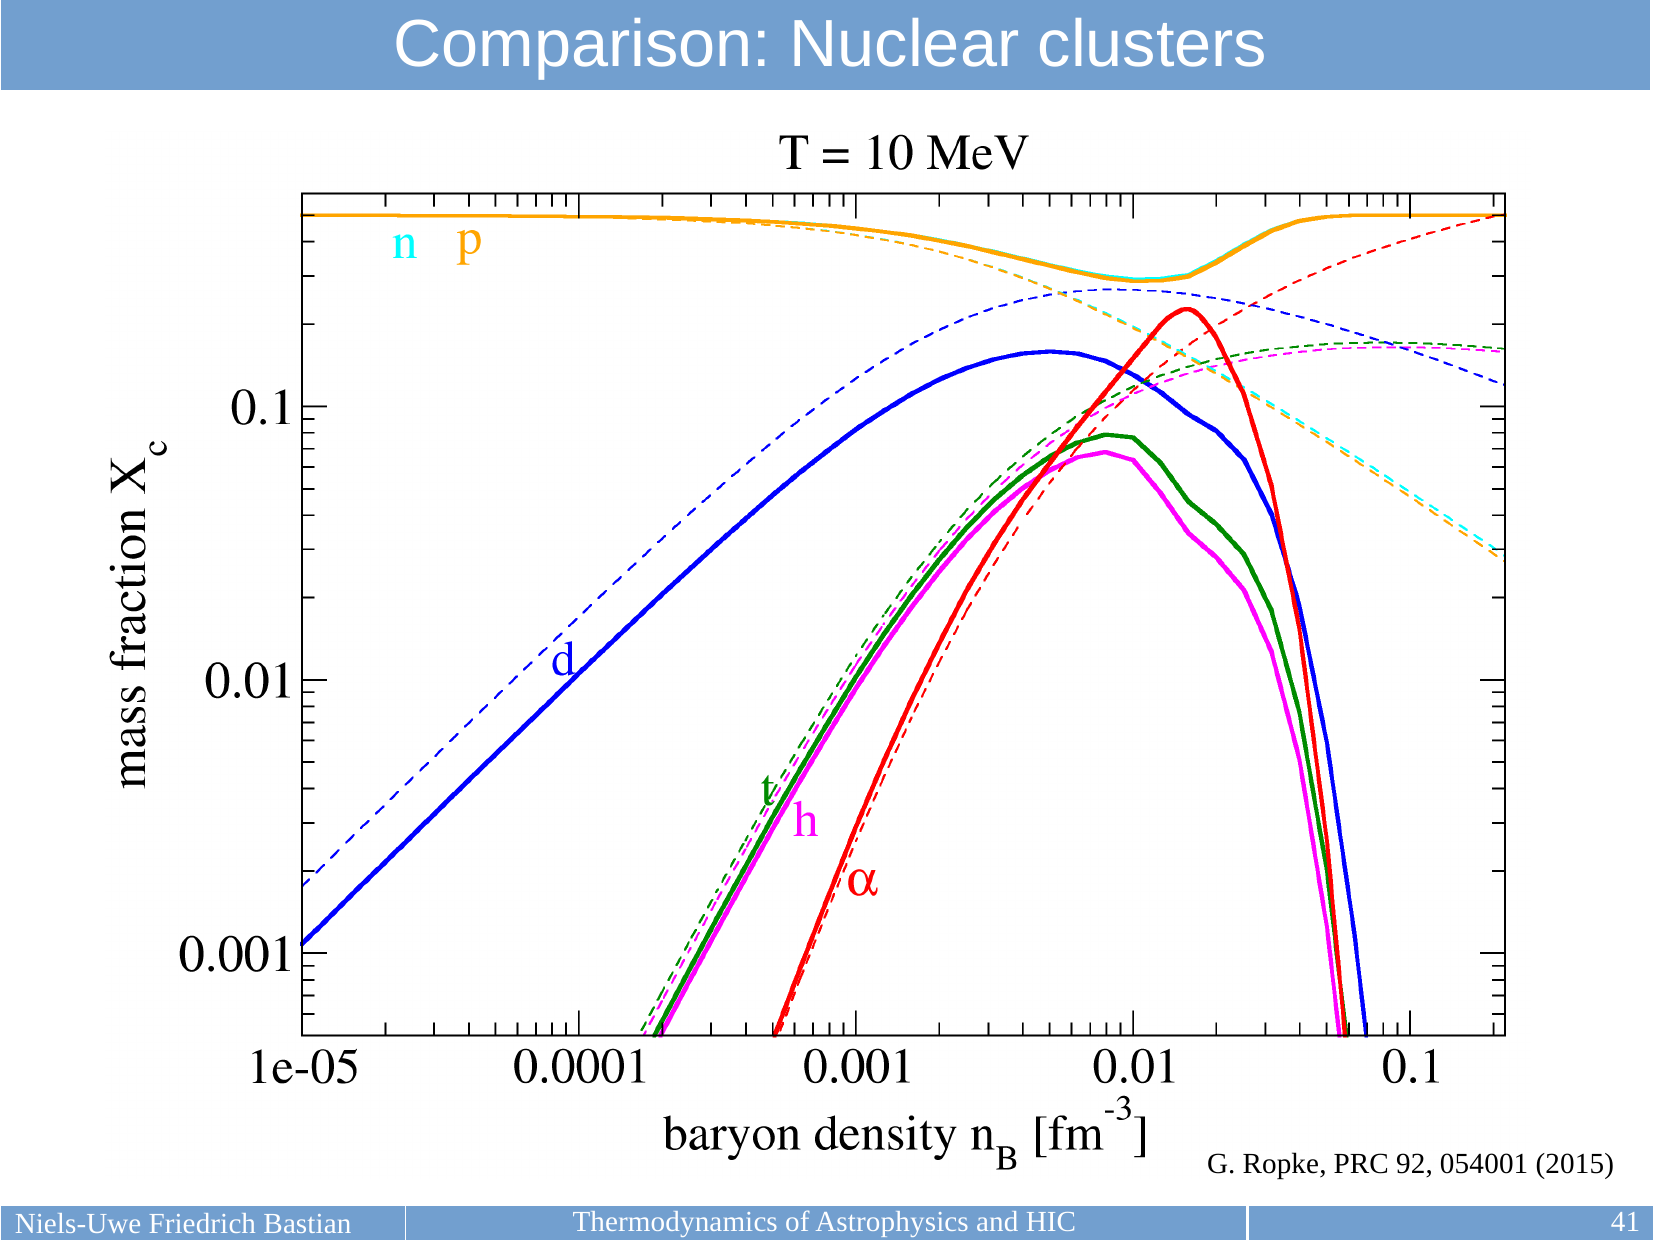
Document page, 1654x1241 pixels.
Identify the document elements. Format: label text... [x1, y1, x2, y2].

text_box G. Ropke, PRC 92, 054001 (2015) [1192, 1140, 1636, 1188]
title Comparison: Nuclear clusters [86, 5, 1576, 81]
picture [105, 131, 1531, 1179]
